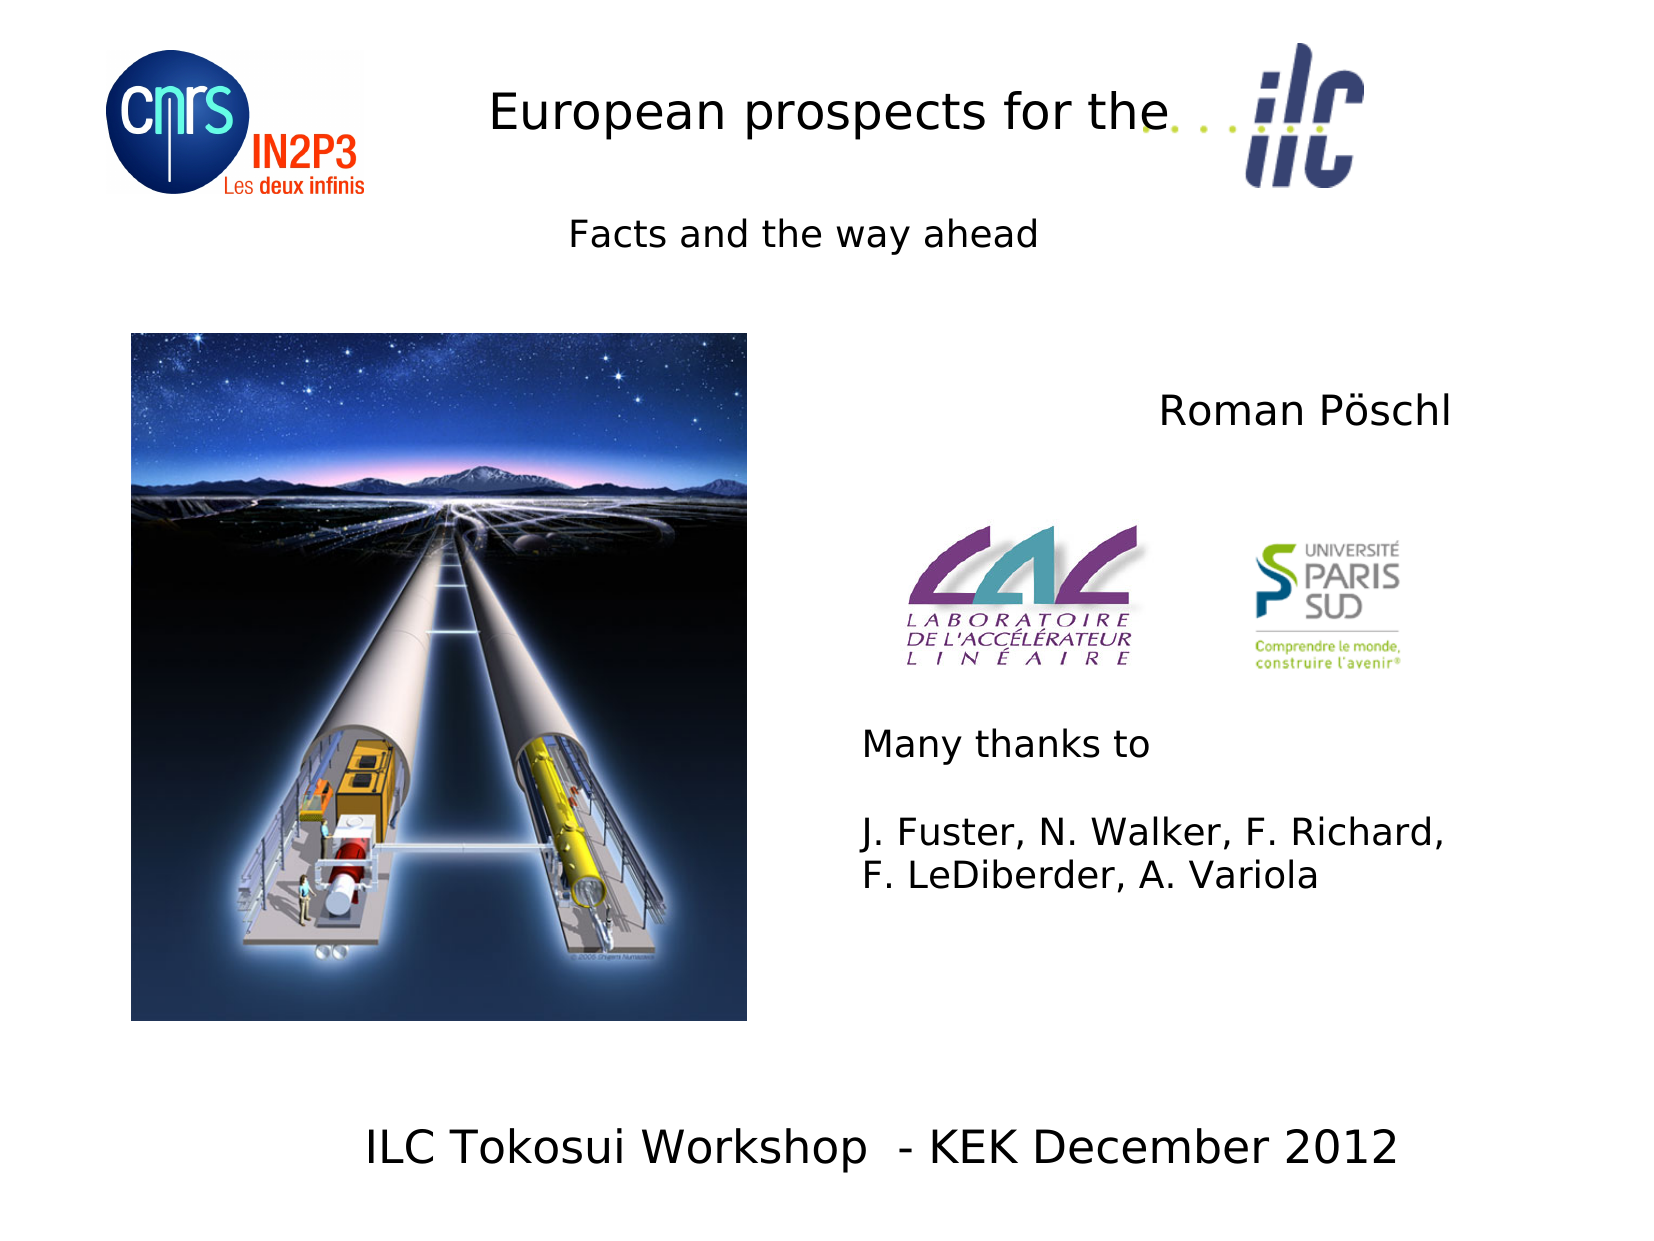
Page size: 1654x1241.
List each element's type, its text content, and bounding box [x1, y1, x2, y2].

picture [106, 50, 364, 194]
text_box Many thanks to J. Fuster, N. Walker, F. Richard, F. LeDiberder, A. Variola [846, 715, 1460, 963]
picture [900, 519, 1154, 669]
text_box Roman Pöschl [927, 378, 1216, 437]
picture [131, 333, 747, 1021]
text_box European prospects for the Facts and the way ahead [217, 73, 1172, 206]
picture [1233, 519, 1426, 689]
text_box ILC Tokosui Workshop - KEK December 2012 [349, 1112, 1352, 1181]
picture [1143, 43, 1364, 188]
